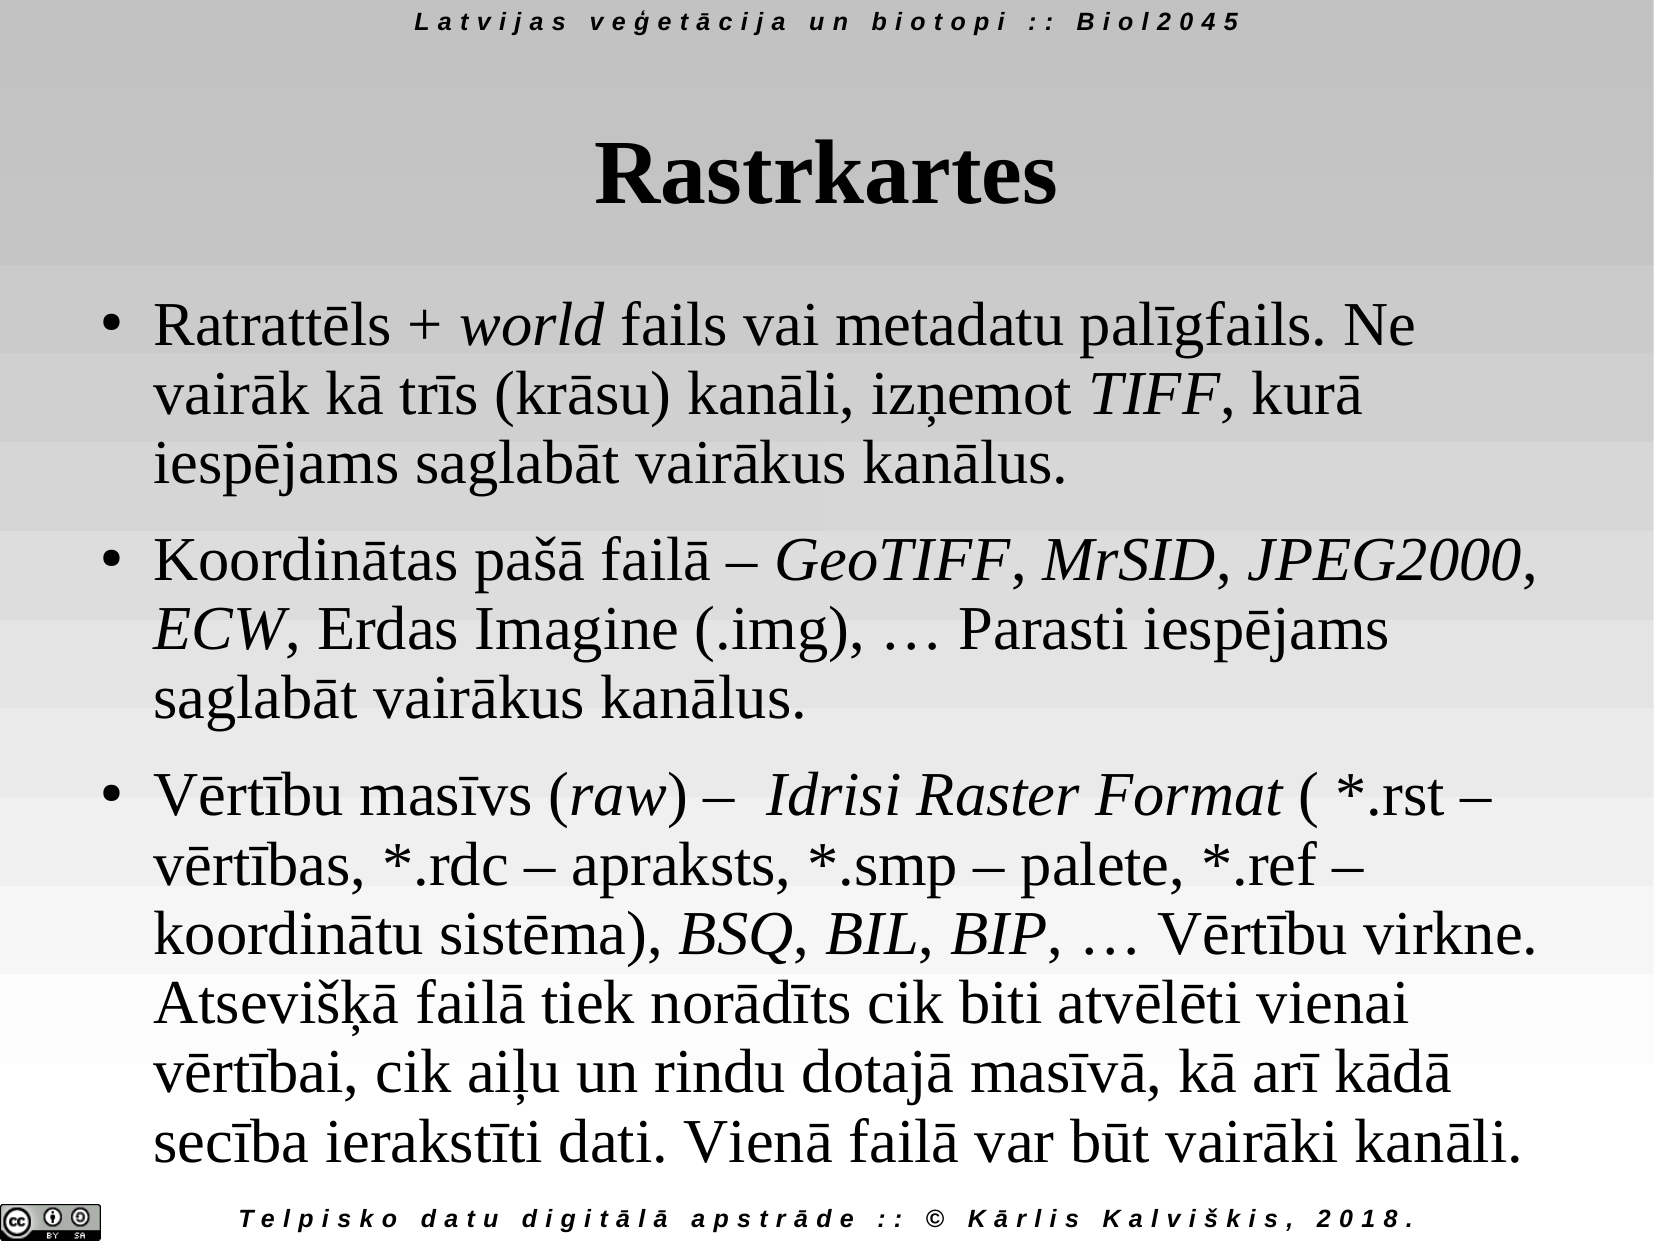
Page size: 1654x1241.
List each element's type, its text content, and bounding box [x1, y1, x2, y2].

title Rastrkartes [29, 49, 1625, 296]
list Ratrattēls + world fails vai metadatu palīgfails. Ne vairāk kā trīs (krāsu) kanāli, izņemot TIFF, kurā iespējams saglabāt vairākus kanālus. Koordinātas pašā failā – GeoTIFF, MrSID, JPEG2000, ECW, Erdas Imagine (.img), … Parasti iespējams saglabāt vairākus kanālus. Vērtību masīvs (raw) – Idrisi Raster Format ( *.rst – vērtības, *.rdc – apraksts, *.smp – palete, *.ref – koordinātu sistēma), BSQ, BIL, BIP, … Vērtību virkne. Atsevišķā failā tiek norādīts cik biti atvēlēti vienai vērtībai, cik aiļu un rindu dotajā masīvā, kā arī kādā secība ierakstīti dati. Vienā failā var būt vairāki kanāli. [82, 289, 1571, 1176]
picture [0, 0, 1654, 1241]
